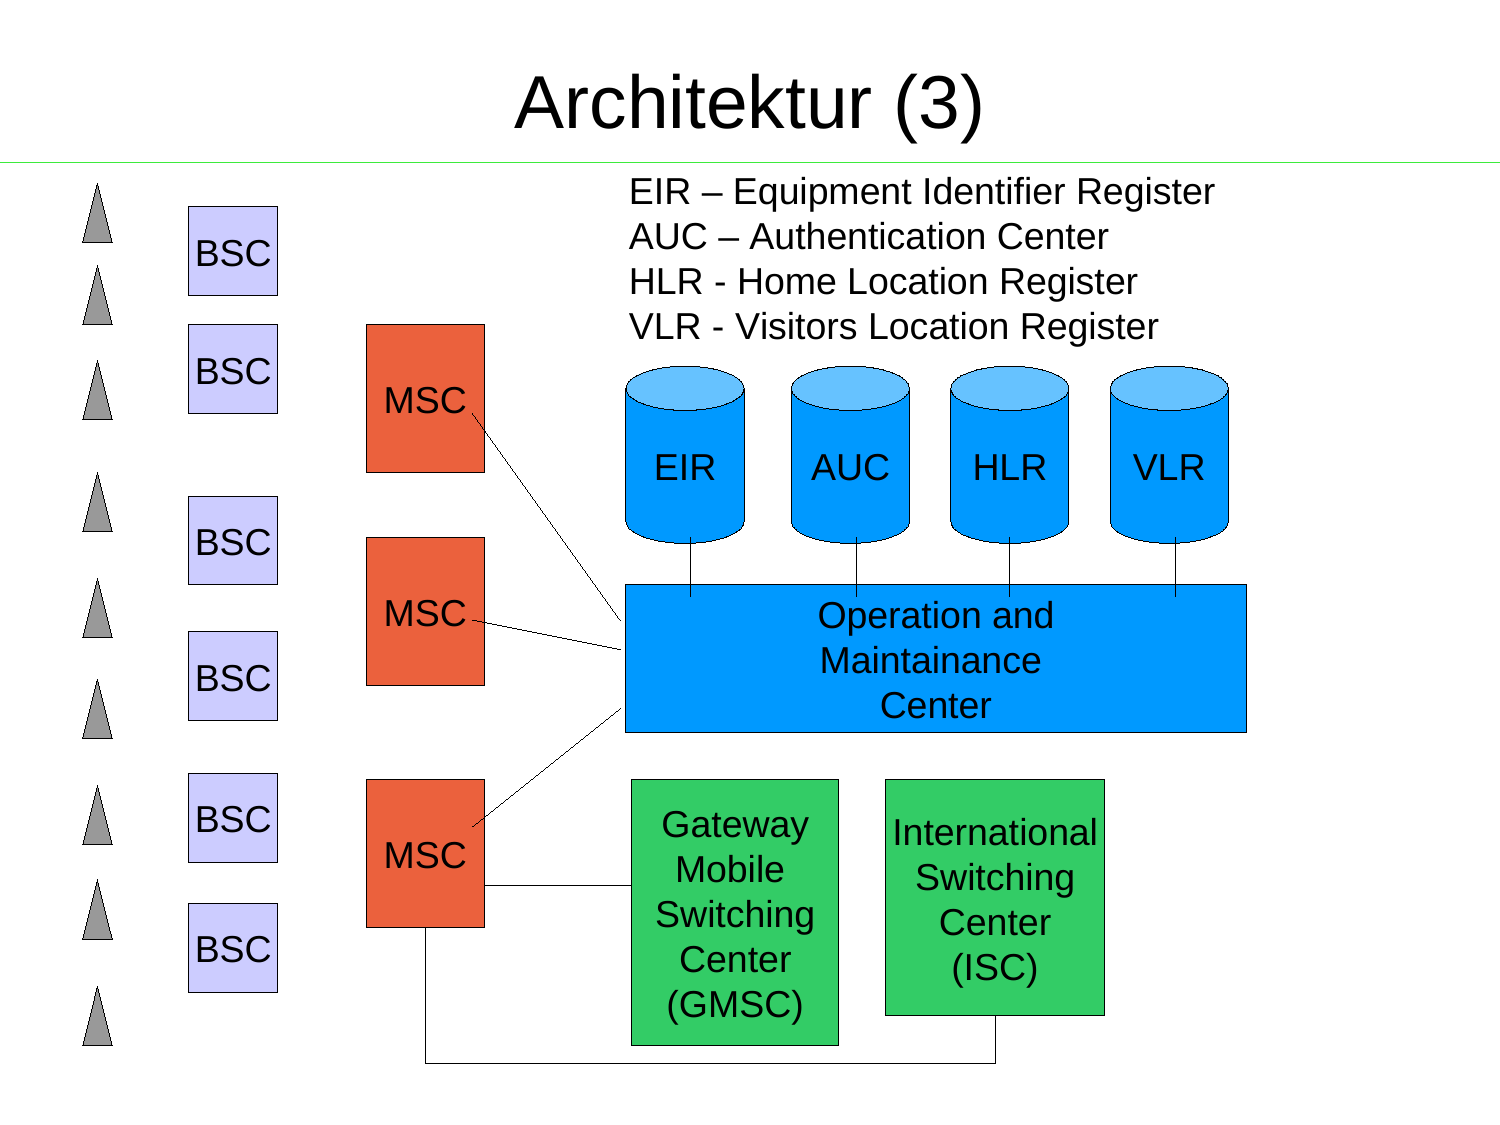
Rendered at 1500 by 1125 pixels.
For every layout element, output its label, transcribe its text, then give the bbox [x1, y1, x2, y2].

text_box EIR – Equipment Identifier Register AUC – Authentication Center HLR - Home Location Register VLR - Visitors Location Register [614, 159, 1231, 355]
text_box BSC [188, 206, 278, 296]
text_box [82, 472, 113, 532]
text_box [82, 360, 113, 420]
text_box MSC [366, 537, 485, 686]
text_box [82, 785, 113, 845]
text_box EIR [625, 389, 745, 544]
text_box BSC [188, 496, 278, 585]
text_box Operation and Maintainance Center [625, 584, 1247, 733]
text_box [82, 679, 113, 739]
text_box Gateway Mobile Switching Center (GMSC) [631, 779, 839, 1046]
text_box BSC [188, 324, 278, 414]
text_box AUC [791, 391, 910, 544]
text_box [82, 578, 113, 638]
text_box BSC [188, 903, 278, 993]
text_box [82, 183, 113, 243]
text_box [82, 986, 113, 1046]
text_box International Switching Center (ISC) [885, 779, 1105, 1016]
title Architektur (3) [75, 49, 1426, 156]
text_box MSC [366, 324, 485, 473]
text_box VLR [1110, 390, 1229, 544]
text_box BSC [188, 773, 278, 863]
text_box HLR [950, 390, 1069, 544]
text_box BSC [188, 631, 278, 721]
text_box [82, 879, 113, 940]
text_box MSC [366, 779, 485, 928]
text_box [82, 265, 113, 325]
